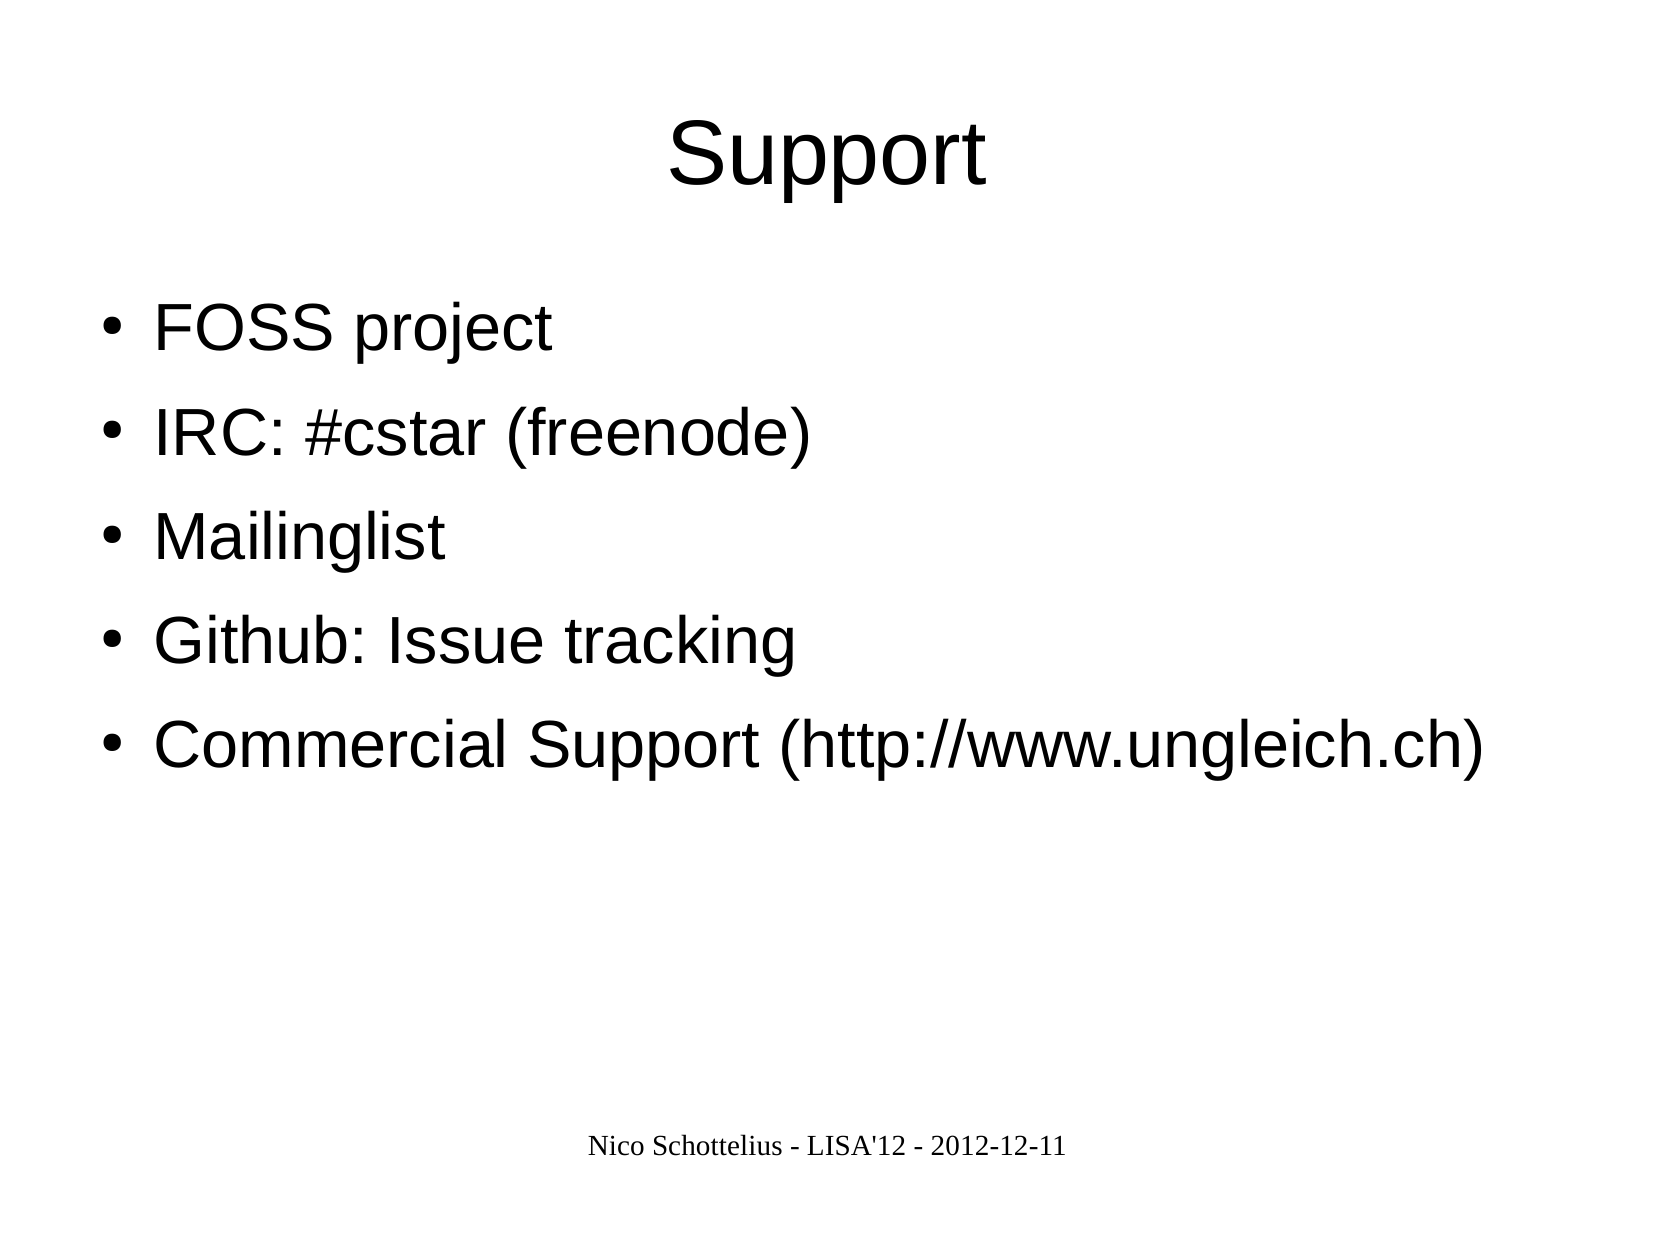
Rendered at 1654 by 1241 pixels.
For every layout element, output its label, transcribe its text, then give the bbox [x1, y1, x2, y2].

list FOSS project IRC: #cstar (freenode) Mailinglist Github: Issue tracking Commercial Support (http://www.ungleich.ch) [82, 290, 1538, 886]
title Support [82, 49, 1571, 257]
